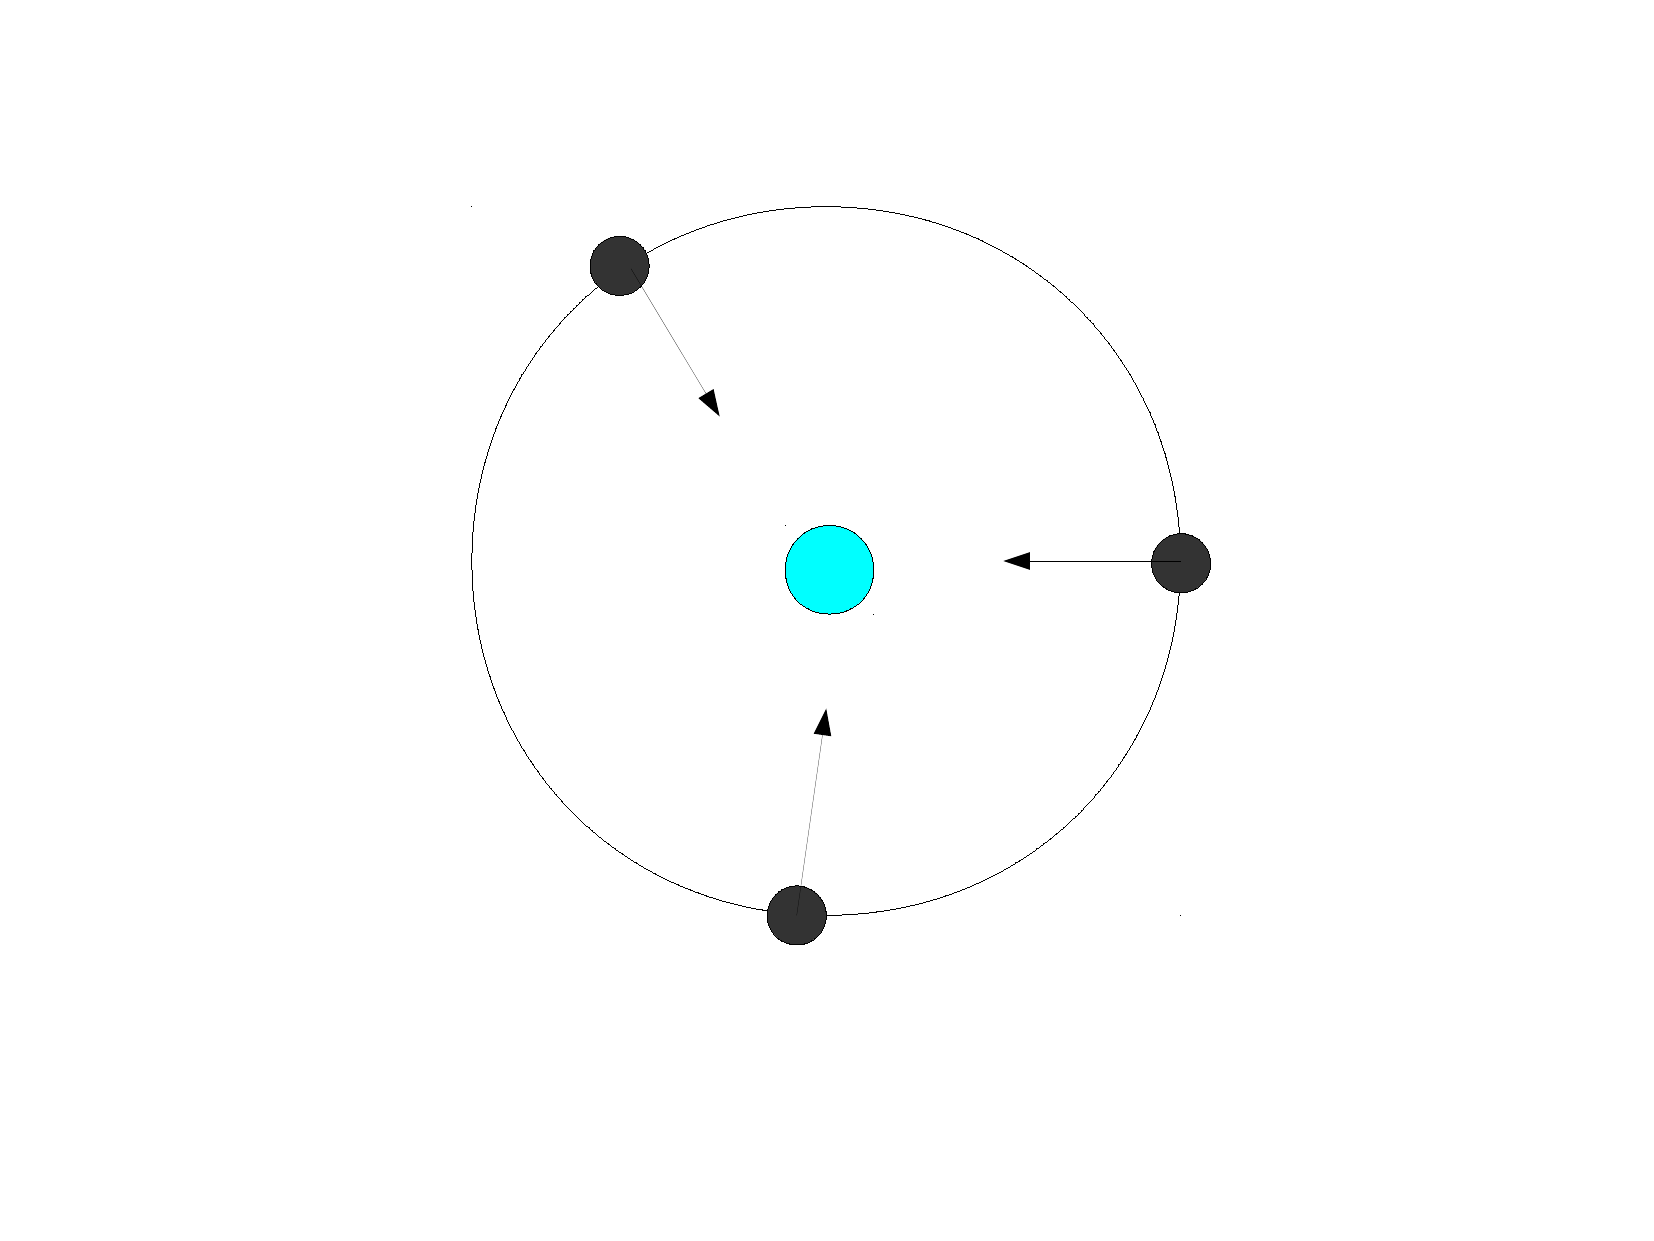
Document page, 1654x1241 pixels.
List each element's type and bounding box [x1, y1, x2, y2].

text_box [471, 206, 1211, 945]
